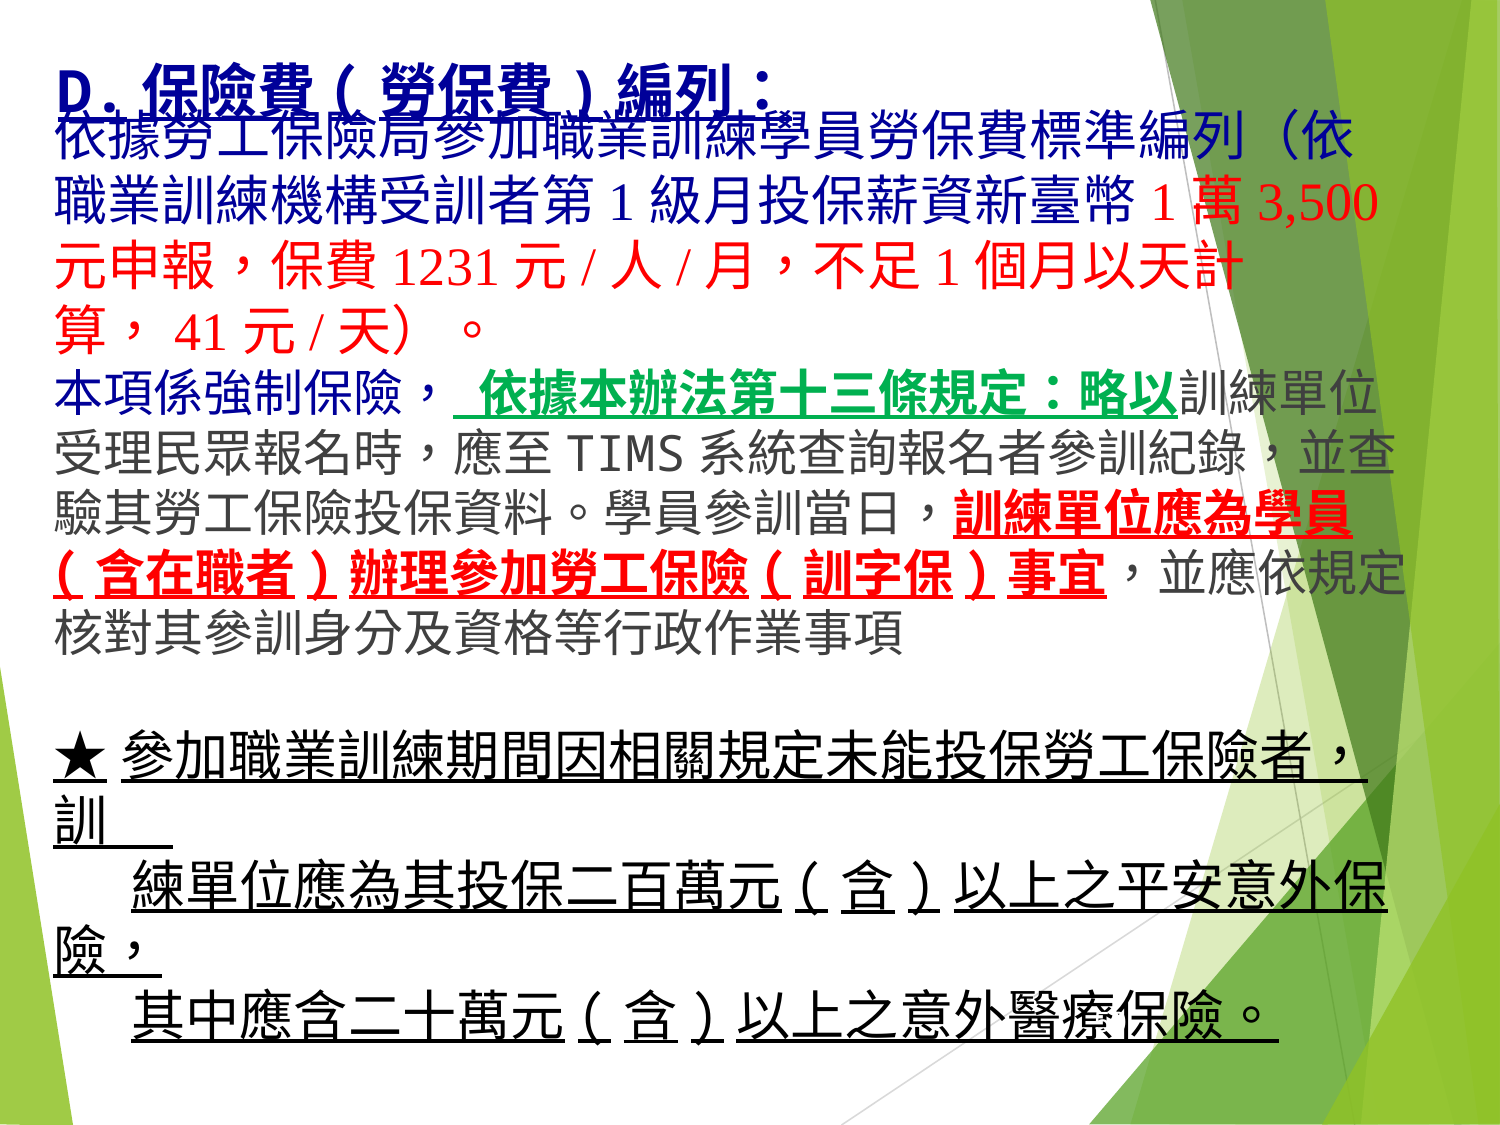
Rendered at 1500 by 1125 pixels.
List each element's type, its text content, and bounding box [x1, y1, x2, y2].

text_box 依據勞工保險局參加職業訓練學員勞保費標準編列（依職業訓練機構受訓者第1級月投保薪資新臺幣1萬3,500元申報，保費1231元/人/月，不足1個月以天計算，41元/天）。 本項係強制保險， 依據本辦法第十三條規定：略以訓練單位受理民眾報名時，應至TIMS系統查詢報名者參訓紀錄，並查驗其勞工保險投保資料。學員參訓當日，訓練單位應為學員(含在職者)辦理參加勞工保險(訓字保)事宜，並應依規定核對其參訓身分及資格等行政作業事項 ★參加職業訓練期間因相關規定未能投保勞工保險者，訓 練單位應為其投保二百萬元(含)以上之平安意外保險， 其中應含二十萬元(含)以上之意外醫療保險。 [38, 93, 1425, 1119]
text_box <編號> [1057, 991, 1142, 1052]
text_box D.保險費(勞保費)編列： [42, 46, 910, 132]
